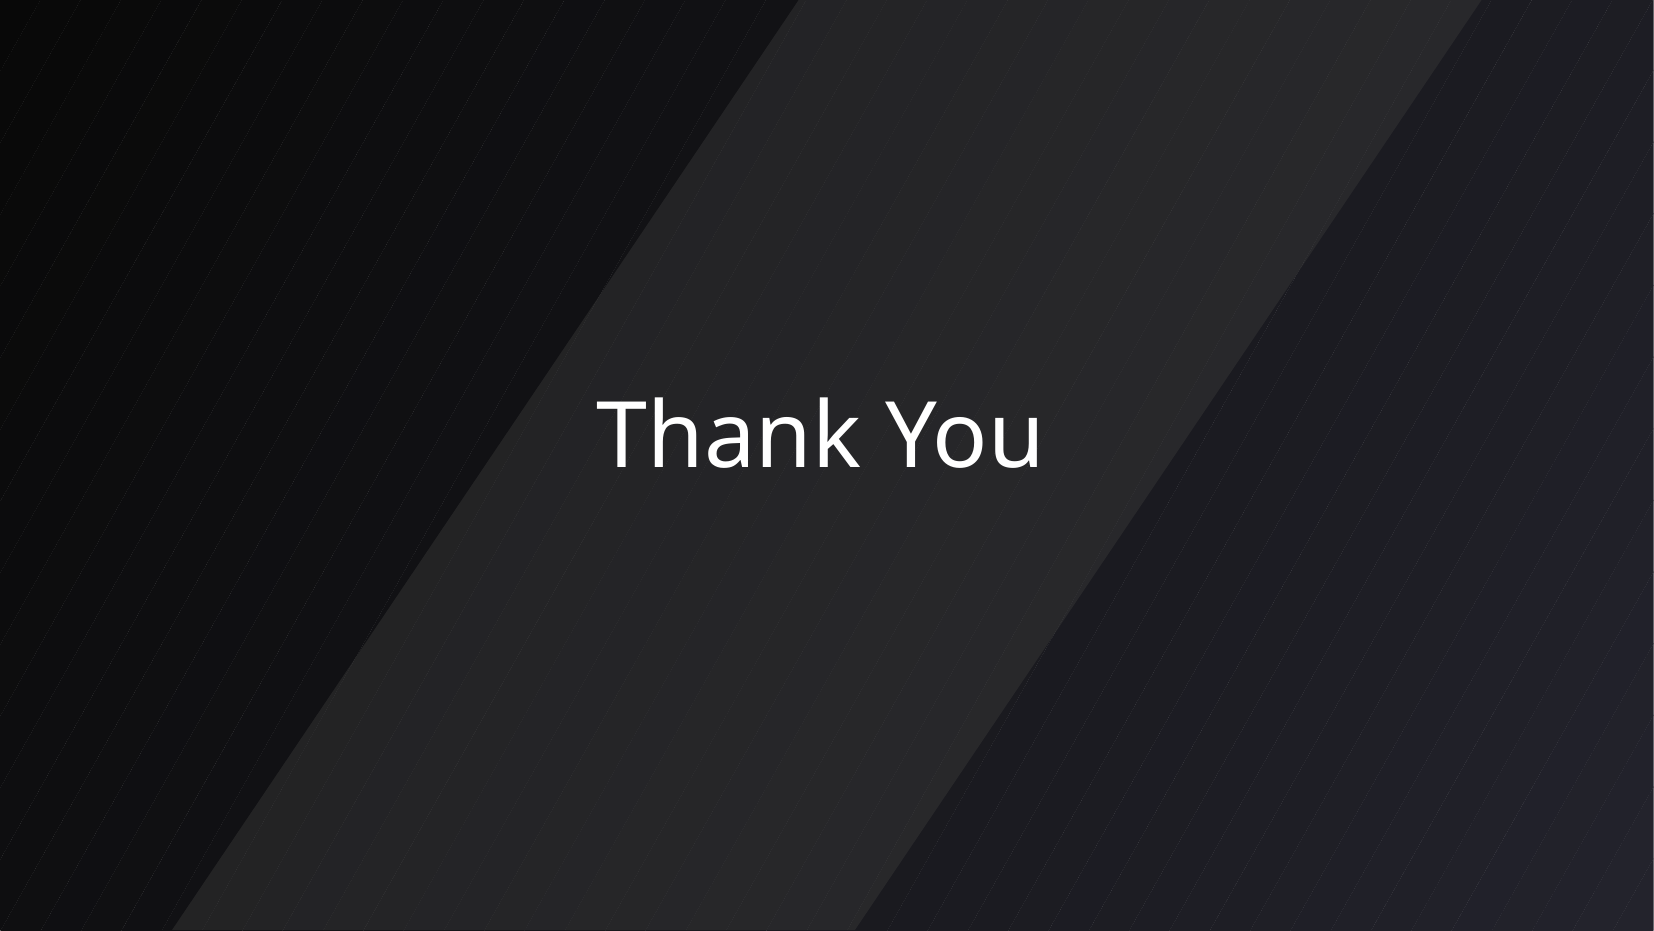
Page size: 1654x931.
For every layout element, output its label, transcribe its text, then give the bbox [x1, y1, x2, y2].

title Thank You [76, 354, 1565, 510]
